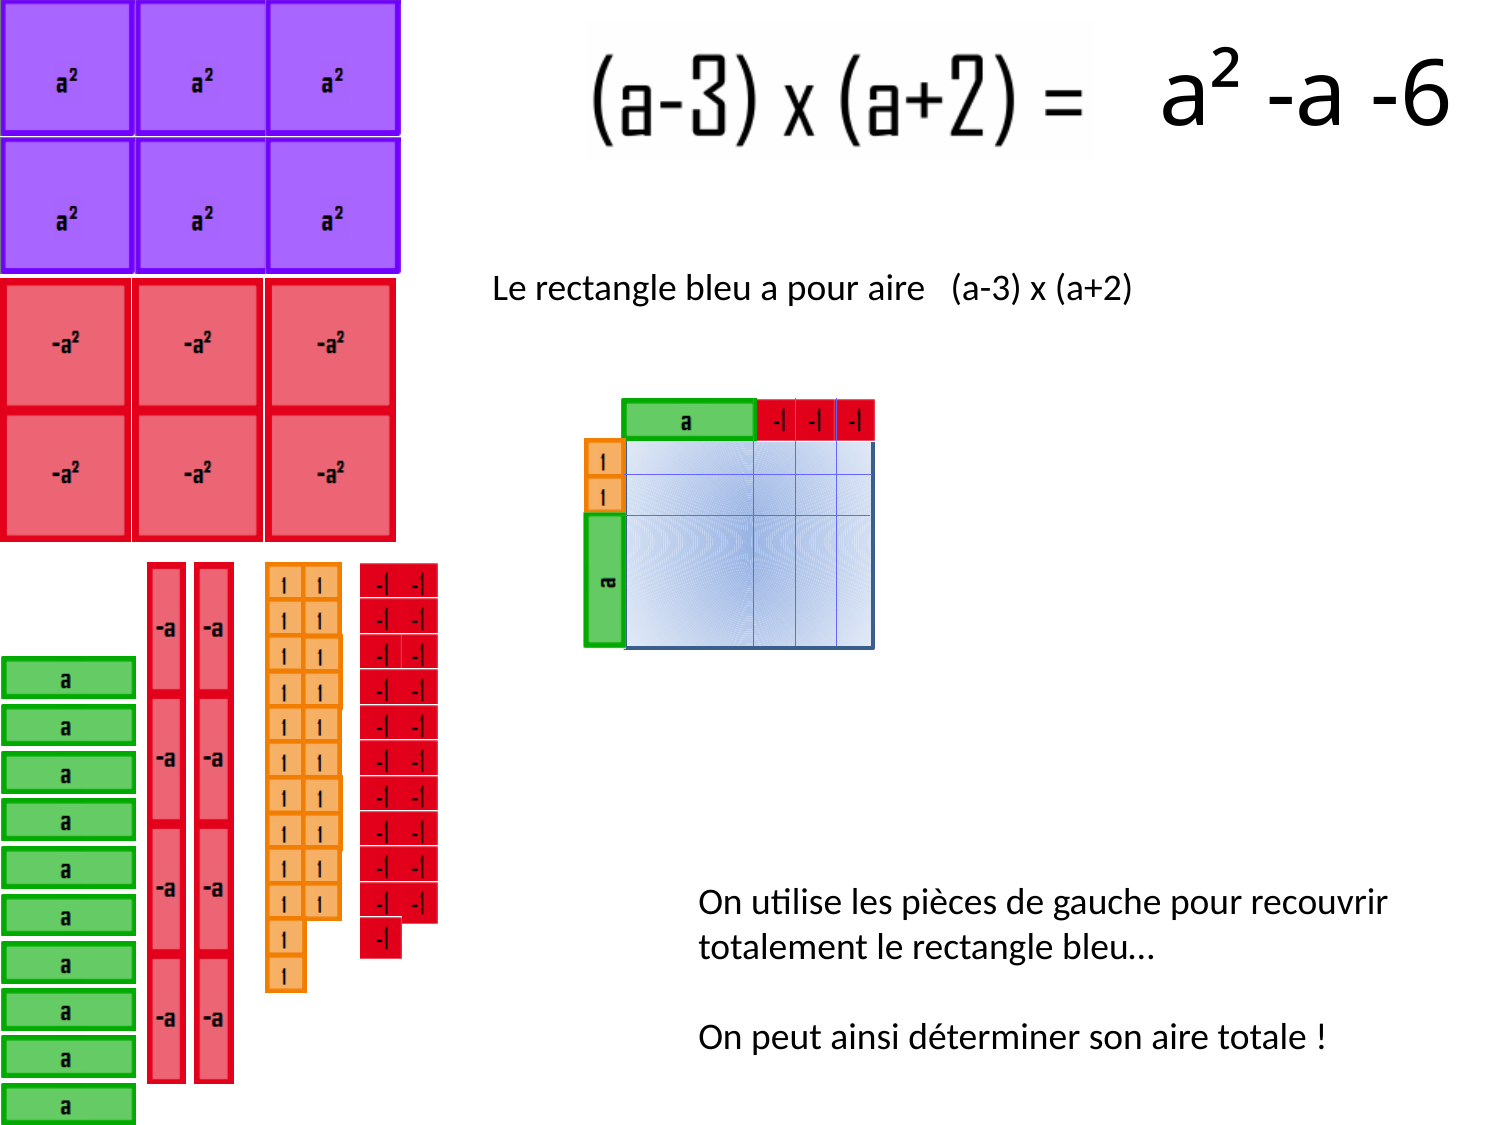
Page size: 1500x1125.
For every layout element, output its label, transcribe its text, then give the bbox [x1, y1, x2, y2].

picture [583, 398, 753, 649]
text_box a² -a -6 [1144, 26, 1468, 152]
picture [132, 278, 263, 542]
picture [0, 894, 136, 936]
picture [0, 846, 136, 889]
text_box Le rectangle bleu a pour aire (a-3) x (a+2) [477, 255, 1149, 316]
text_box On utilise les pièces de gauche pour recouvrir totalement le rectangle bleu… On peut ainsi déterminer son aire totale ! [683, 869, 1413, 1065]
text_box [754, 441, 795, 474]
picture [194, 562, 234, 1084]
picture [0, 656, 136, 699]
picture [0, 1083, 136, 1125]
picture [584, 0, 1094, 174]
picture [0, 704, 136, 747]
picture [0, 798, 136, 841]
picture [265, 562, 343, 993]
text_box [796, 442, 836, 474]
picture [0, 988, 136, 1031]
picture [0, 751, 136, 794]
text_box [626, 442, 874, 649]
picture [265, 278, 396, 542]
text_box [626, 441, 753, 474]
picture [837, 398, 875, 442]
picture [0, 278, 131, 542]
picture [147, 562, 186, 1084]
picture [0, 137, 401, 274]
picture [0, 941, 136, 984]
picture [360, 562, 438, 960]
text_box [796, 475, 836, 515]
text_box [626, 475, 753, 515]
picture [754, 398, 795, 442]
text_box [754, 475, 795, 515]
picture [0, 0, 401, 136]
picture [0, 1035, 136, 1078]
picture [796, 398, 836, 442]
